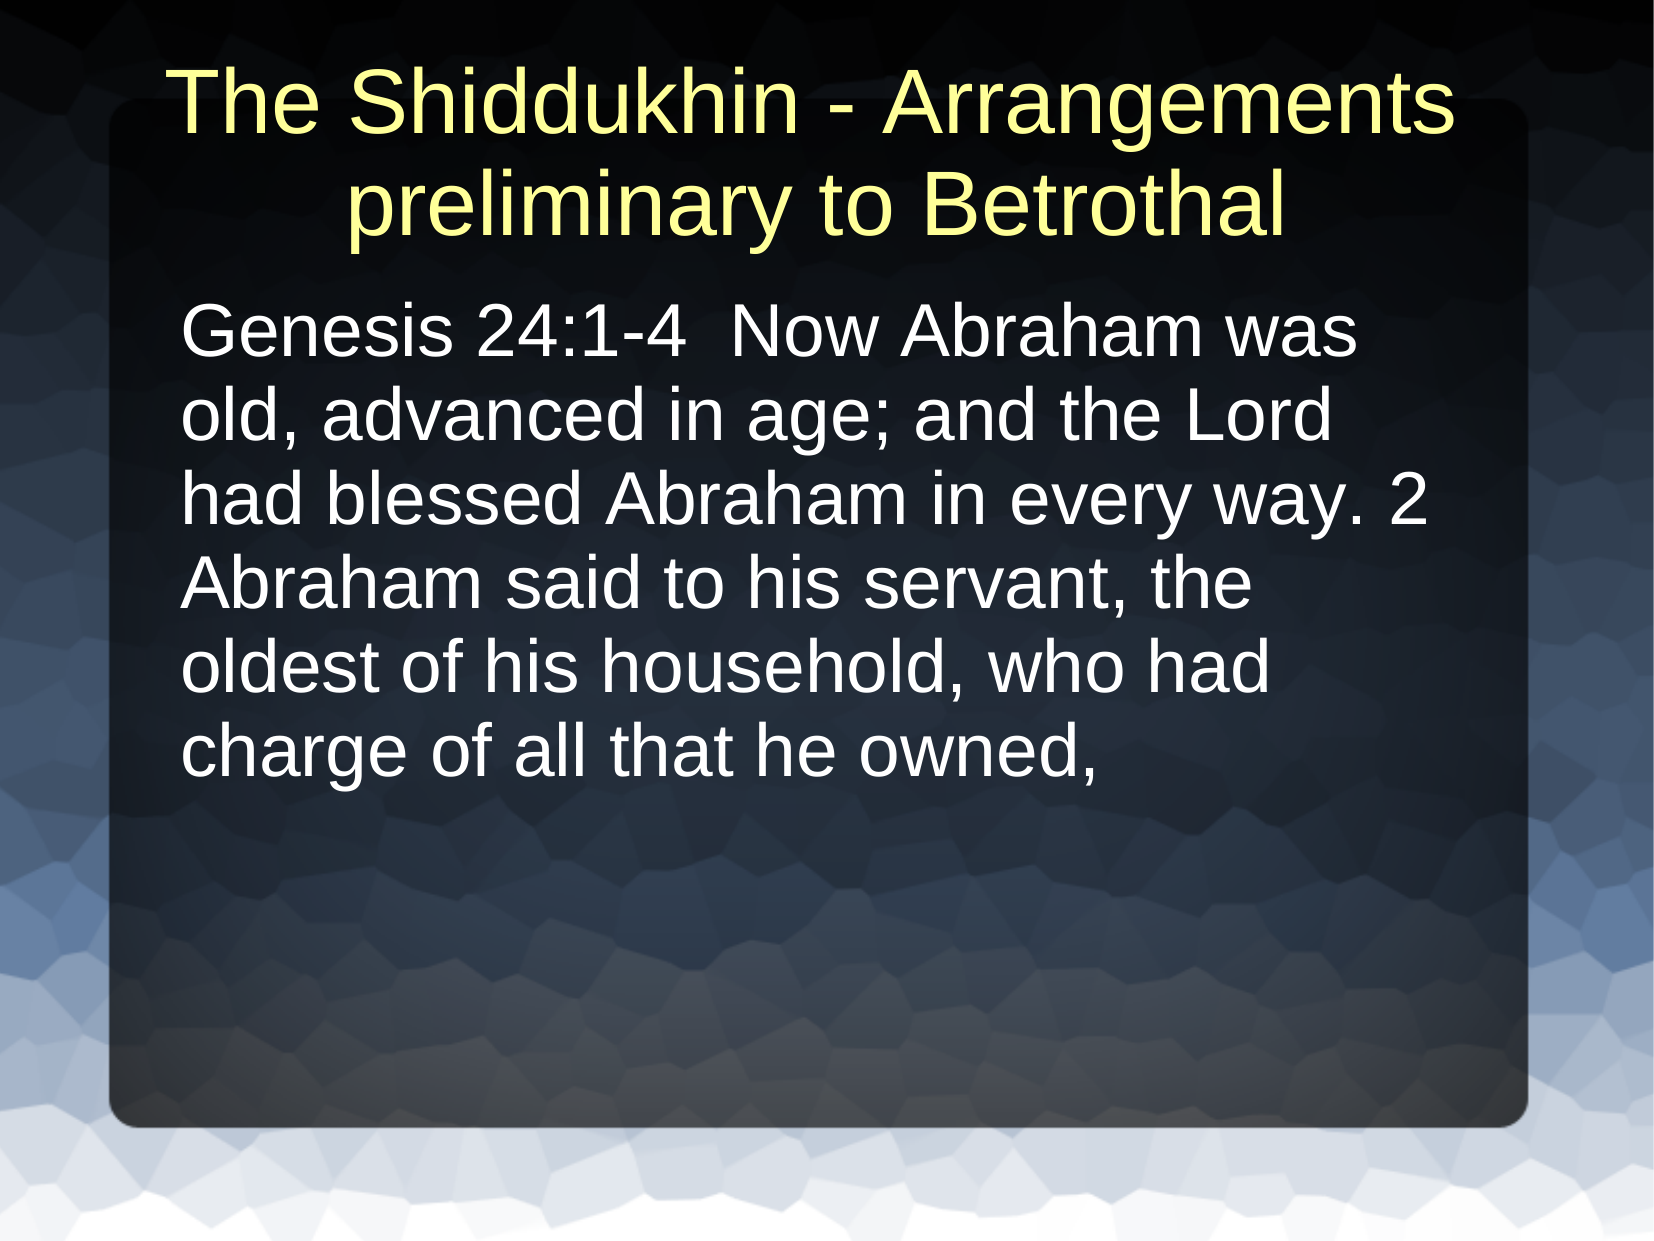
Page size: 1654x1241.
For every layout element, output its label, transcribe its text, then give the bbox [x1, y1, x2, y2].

text_box Genesis 24:1-4 Now Abraham was old, advanced in age; and the Lord had blessed Abraham in every way. 2 Abraham said to his servant, the oldest of his household, who had charge of all that he owned, [180, 288, 1471, 1081]
title The Shiddukhin - Arrangements preliminary to Betrothal [118, 49, 1506, 257]
picture [0, 0, 1654, 1241]
subtitle [118, 290, 1506, 1109]
